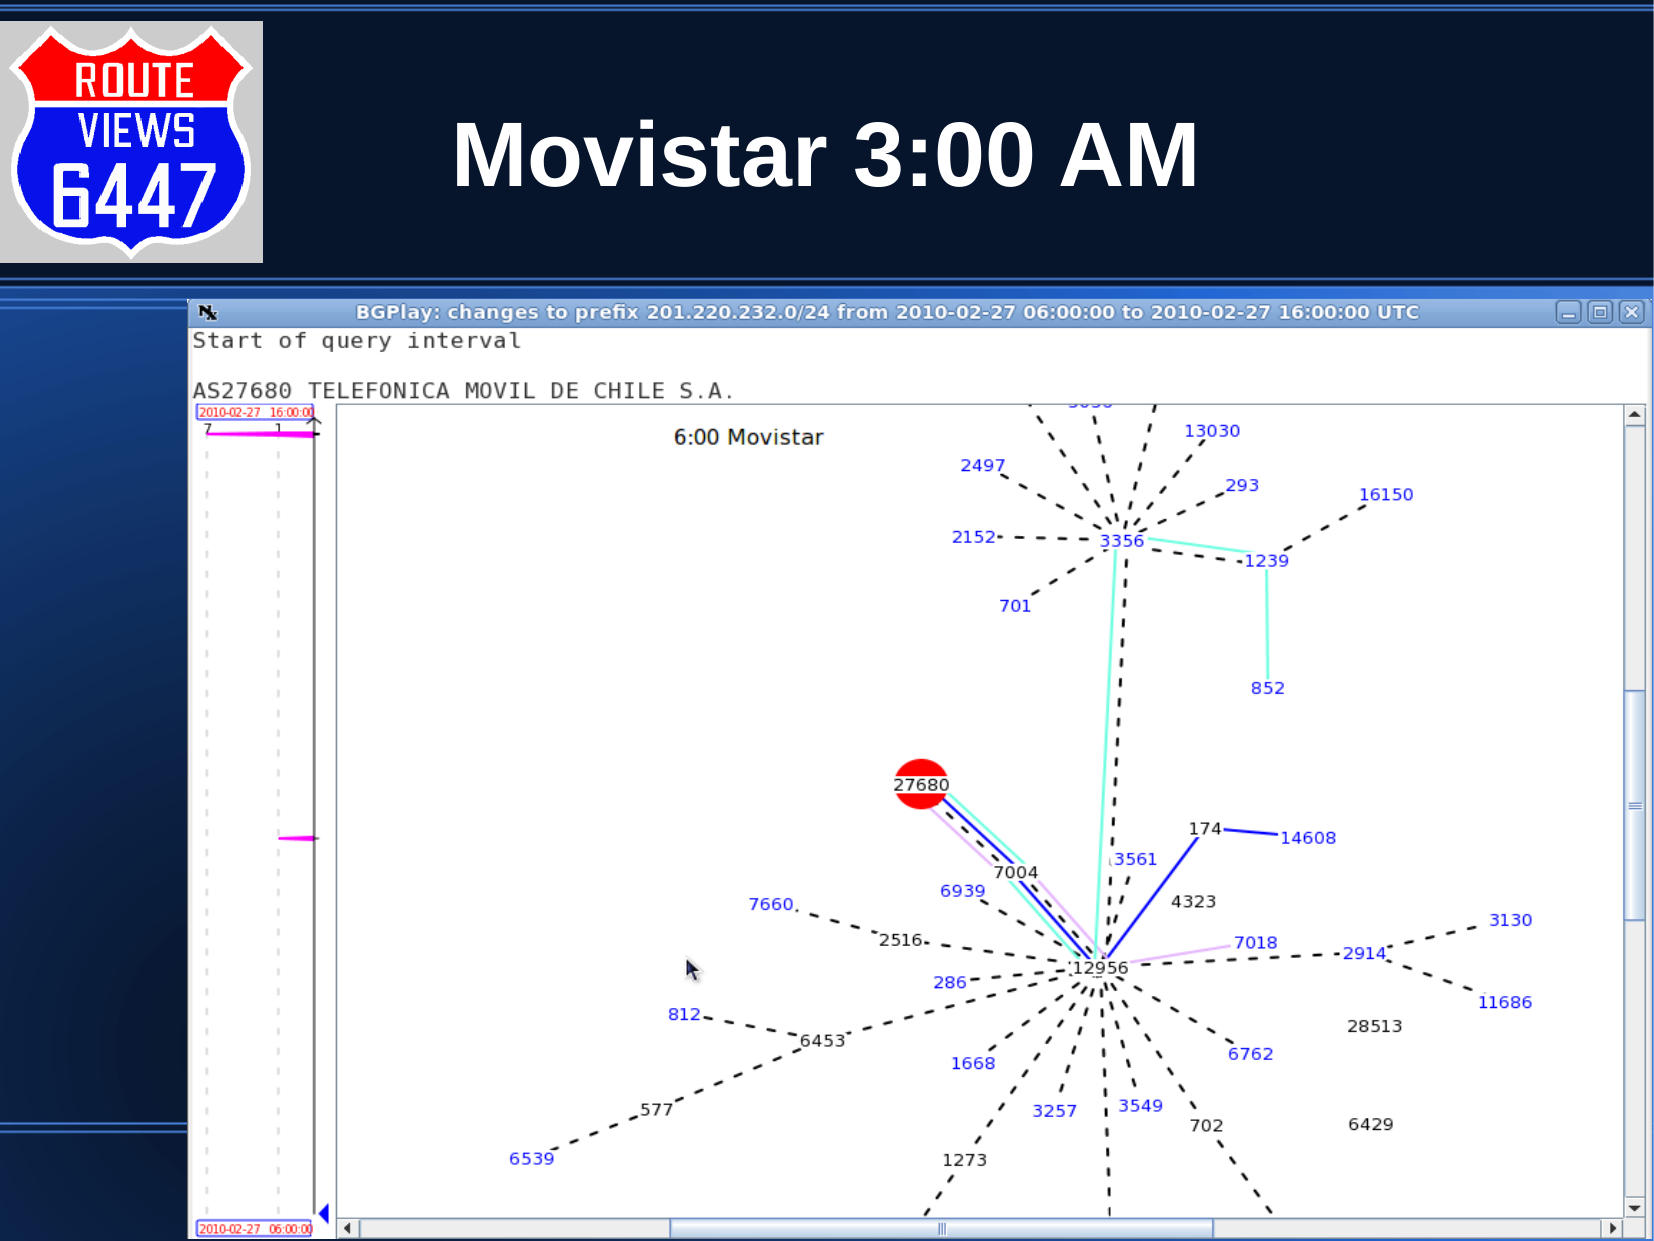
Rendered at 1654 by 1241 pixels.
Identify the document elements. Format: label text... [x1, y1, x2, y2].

picture [0, 0, 1654, 1241]
title Movistar 3:00 AM [263, 49, 1571, 257]
list Movistar [178, 364, 187, 1147]
